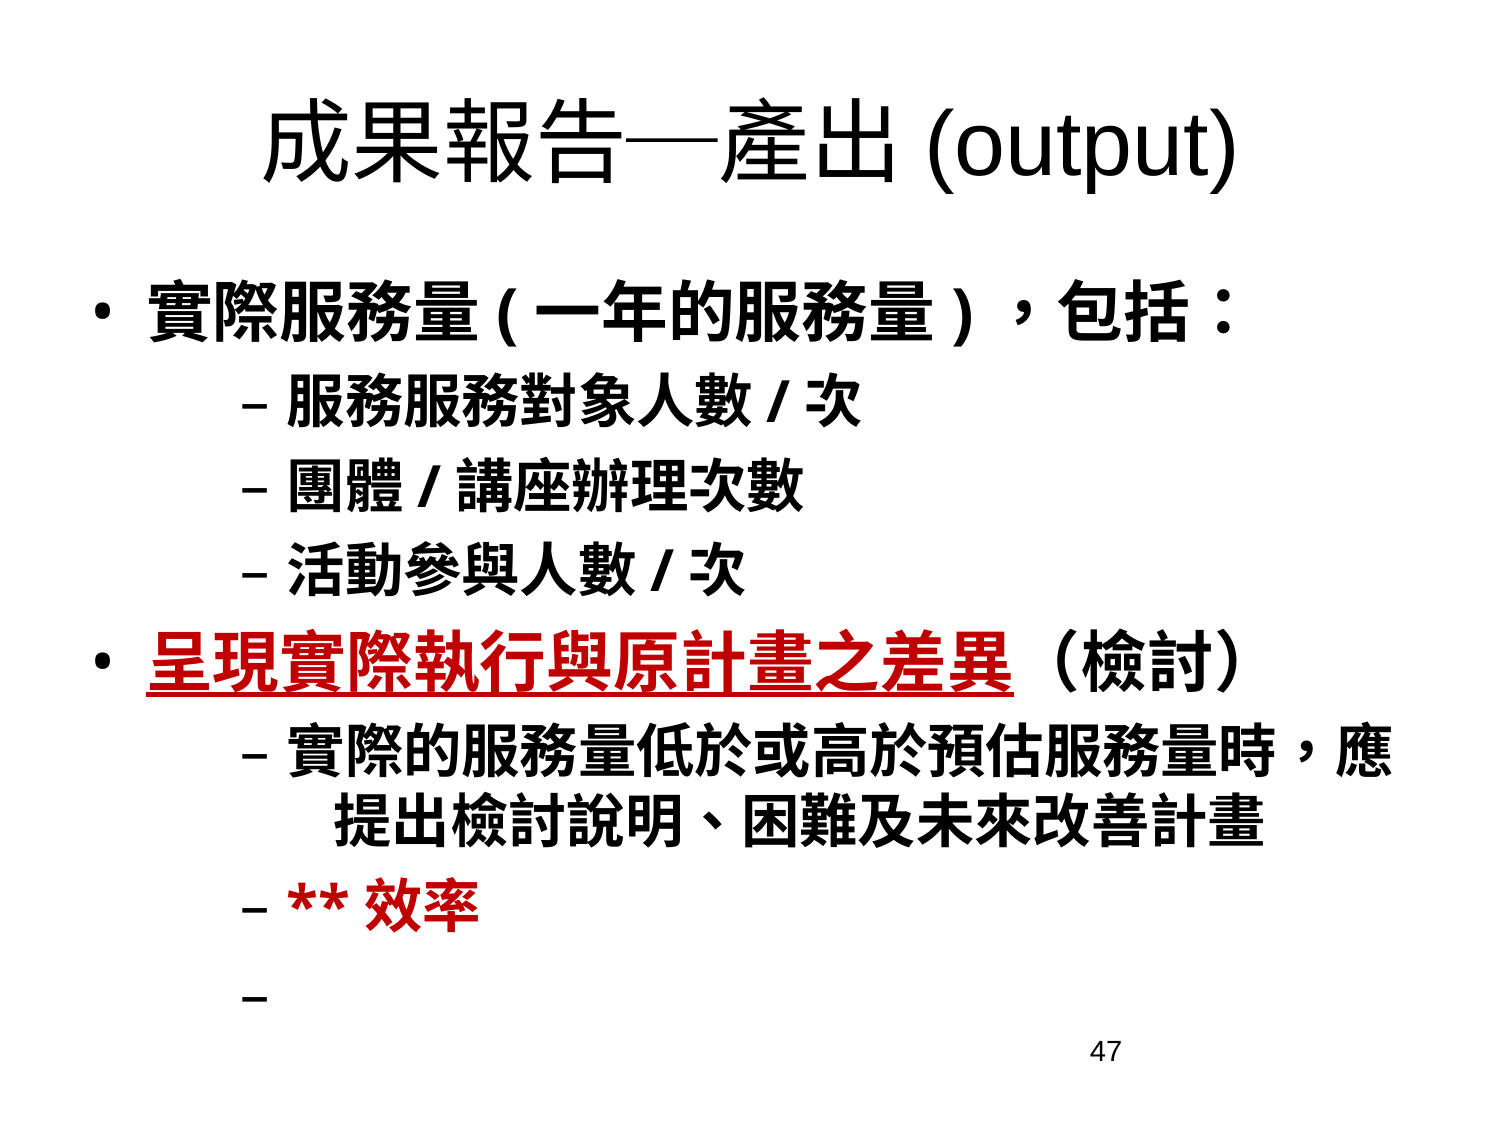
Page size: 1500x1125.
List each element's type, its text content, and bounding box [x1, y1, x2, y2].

list 實際服務量(一年的服務量)，包括： 服務服務對象人數/次 團體/講座辦理次數 活動參與人數/次 呈現實際執行與原計畫之差異（檢討） 實際的服務量低於或高於預估服務量時，應提出檢討說明、困難及未來改善計畫 **效率 [75, 262, 1426, 1005]
title 成果報告─產出(output) [75, 45, 1426, 233]
text_box [1074, 1024, 1426, 1103]
